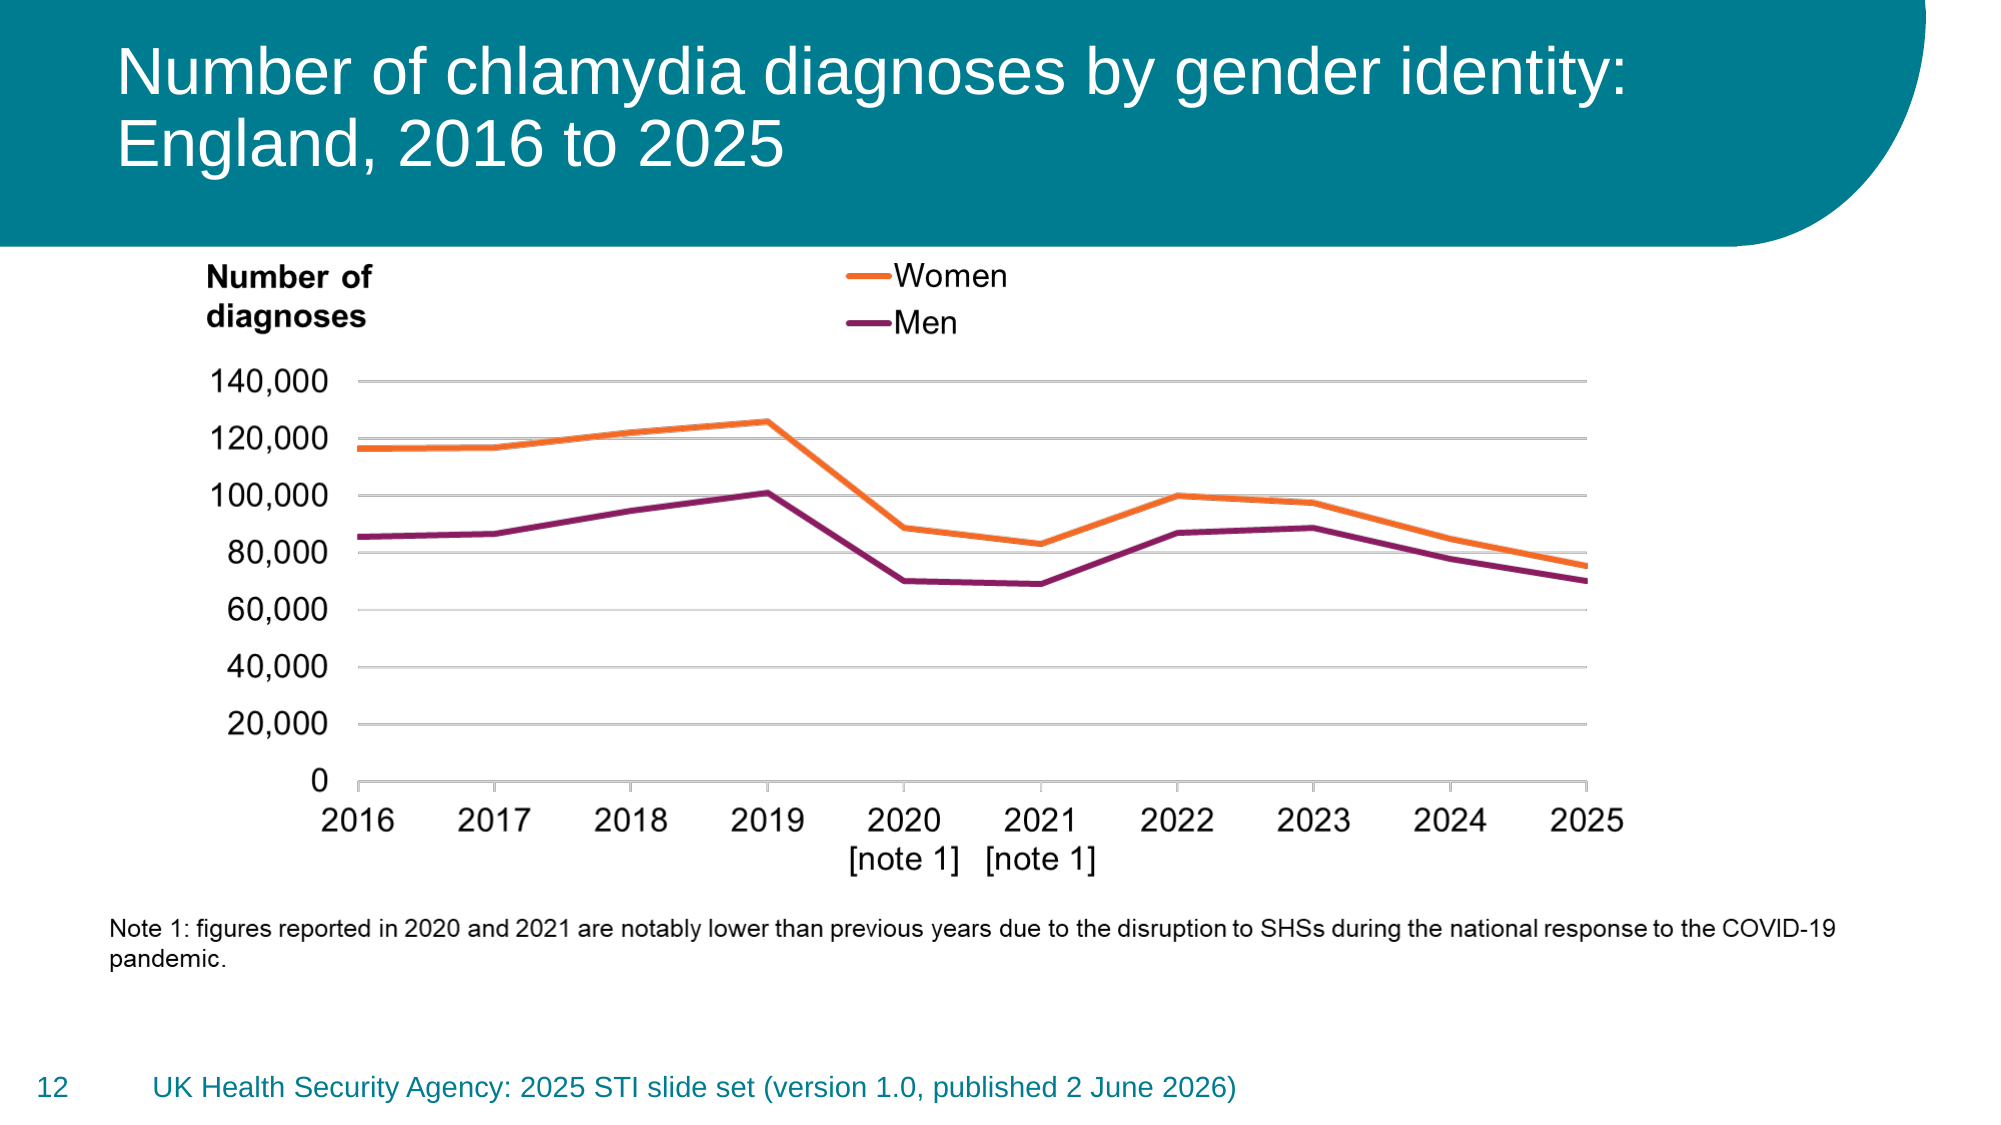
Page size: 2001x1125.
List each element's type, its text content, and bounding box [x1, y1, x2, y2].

picture [94, 252, 1906, 988]
title Number of chlamydia diagnoses by gender identity: England, 2016 to 2025 [101, 29, 1747, 189]
text_box [21, 1056, 120, 1117]
text_box UK Health Security Agency: 2025 STI slide set (version 1.0, published 2 June 2026) [137, 1056, 1780, 1116]
